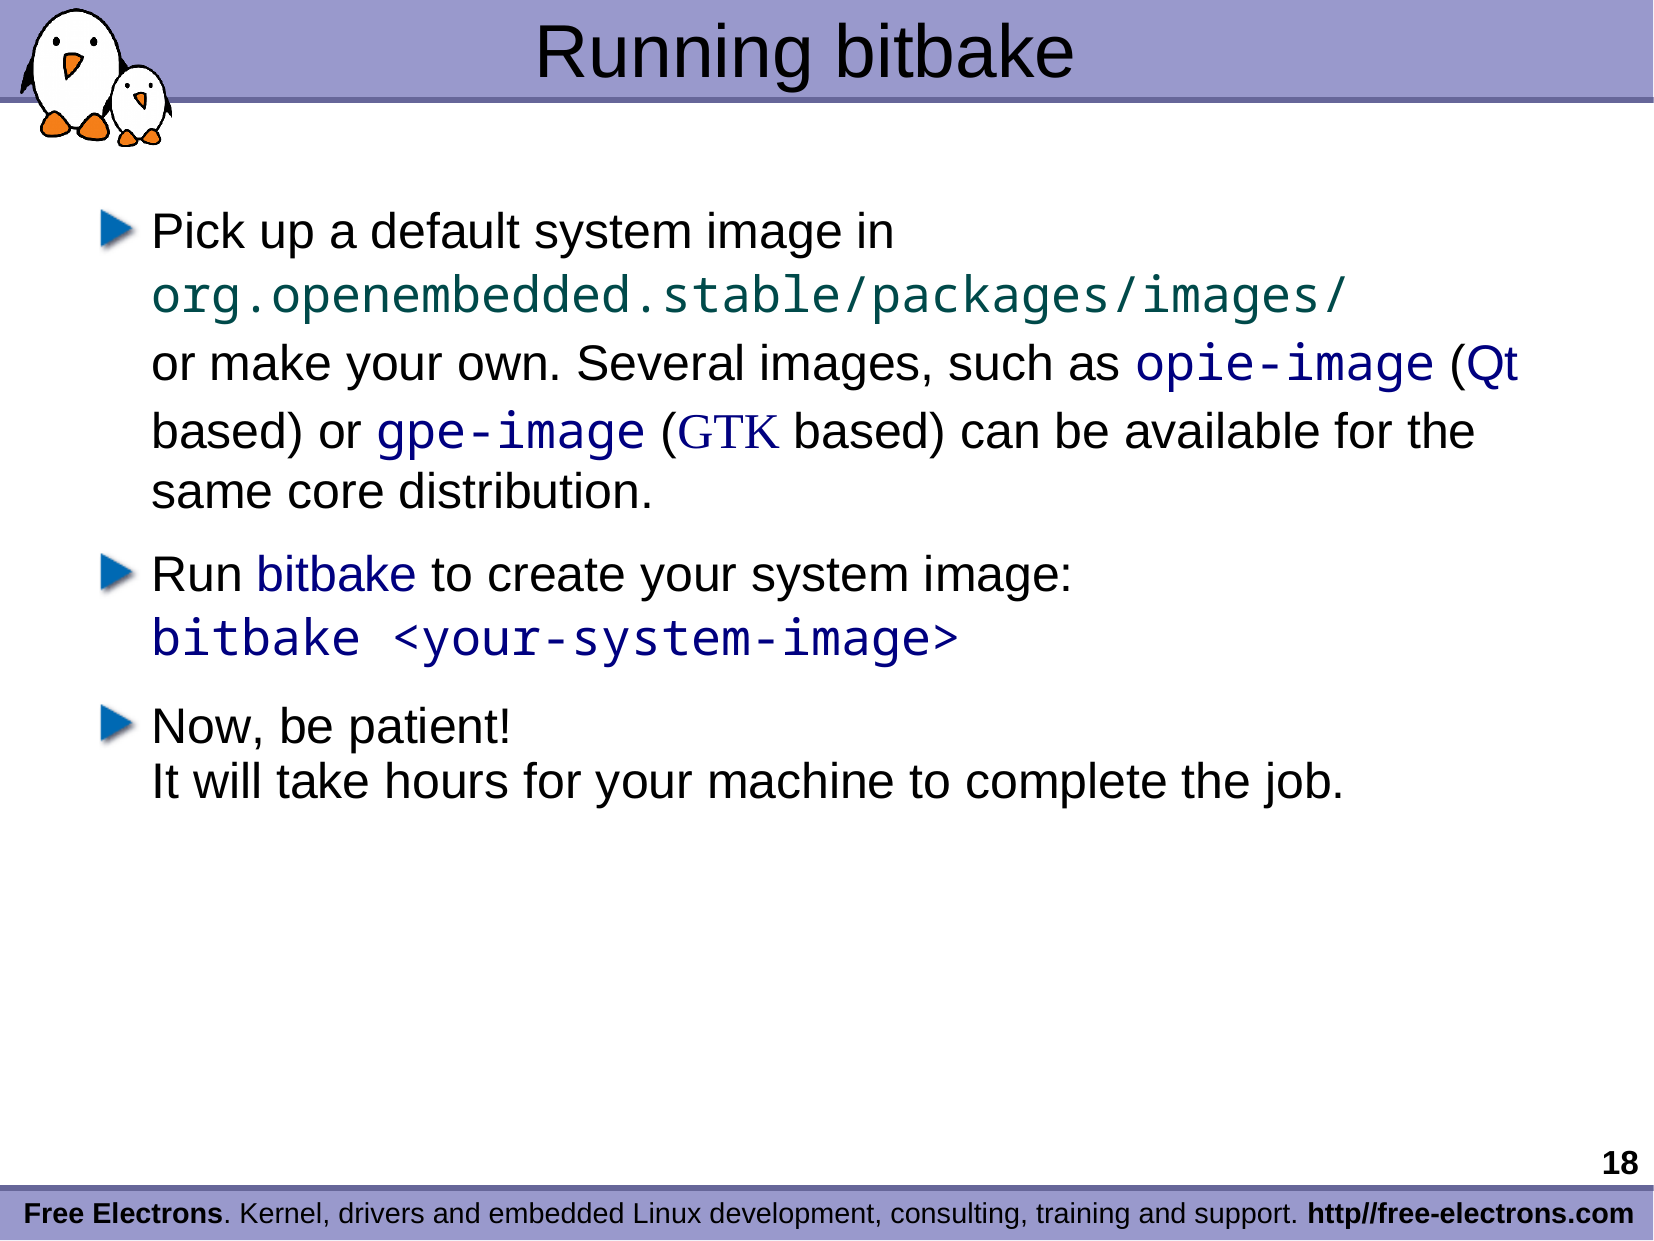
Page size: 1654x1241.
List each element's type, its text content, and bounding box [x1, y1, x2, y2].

picture [20, 8, 172, 147]
list Pick up a default system image in org.openembedded.stable/packages/images/ or make your own. Several images, such as opie-image (Qt based) or gpe-image (GTK based) can be available for the same core distribution. Run bitbake to create your system image: bitbake <your-system-image> Now, be patient! It will take hours for your machine to complete the job. [80, 203, 1598, 1052]
title Running bitbake [60, 0, 1551, 104]
